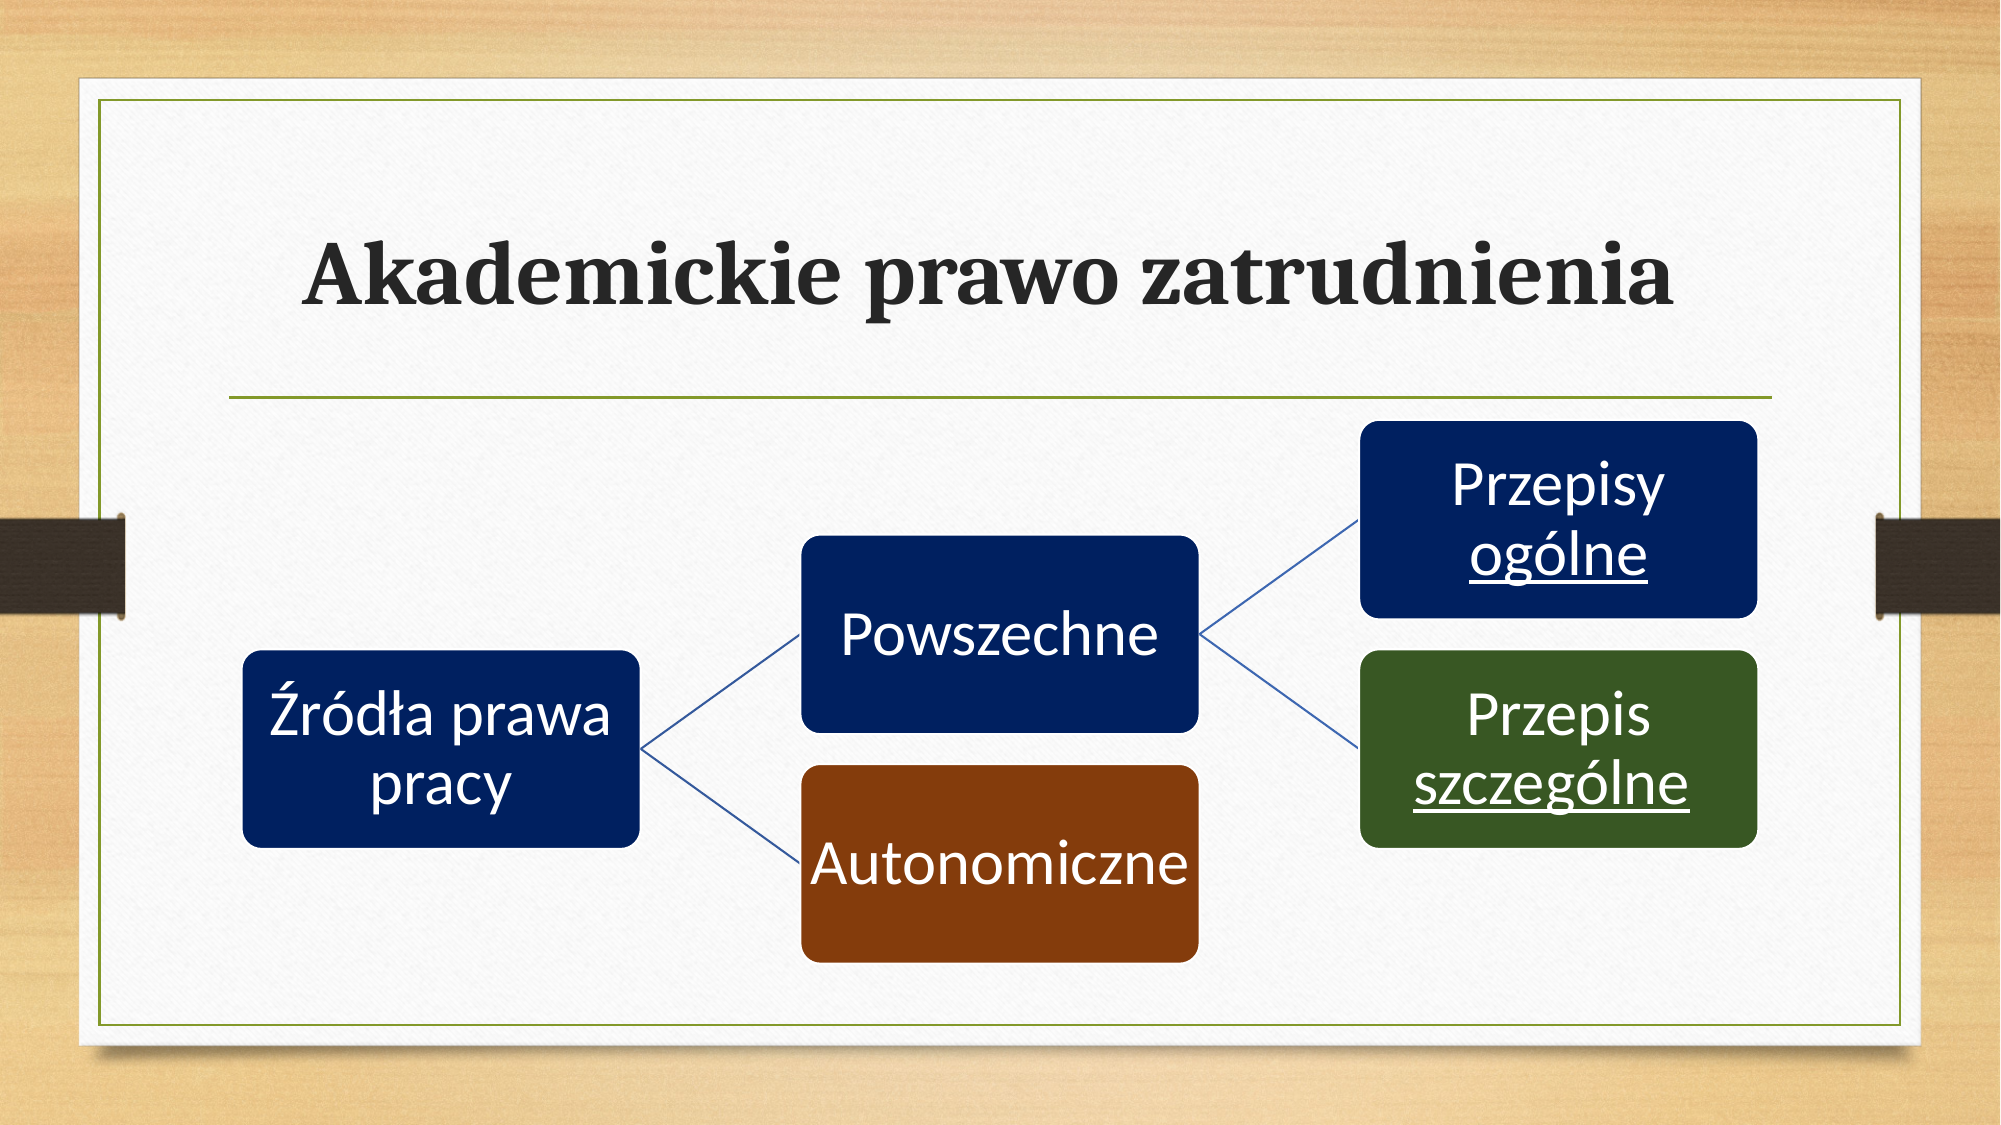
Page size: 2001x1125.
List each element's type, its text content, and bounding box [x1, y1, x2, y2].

title Akademickie prawo zatrudnienia [212, 161, 1788, 376]
text_box Autonomiczne [800, 763, 1200, 964]
text_box Przepisy ogólne [1359, 419, 1759, 620]
text_box Źródła prawa pracy [241, 649, 641, 849]
text_box Powszechne [800, 534, 1200, 735]
text_box Przepis szczególne [1359, 649, 1759, 849]
